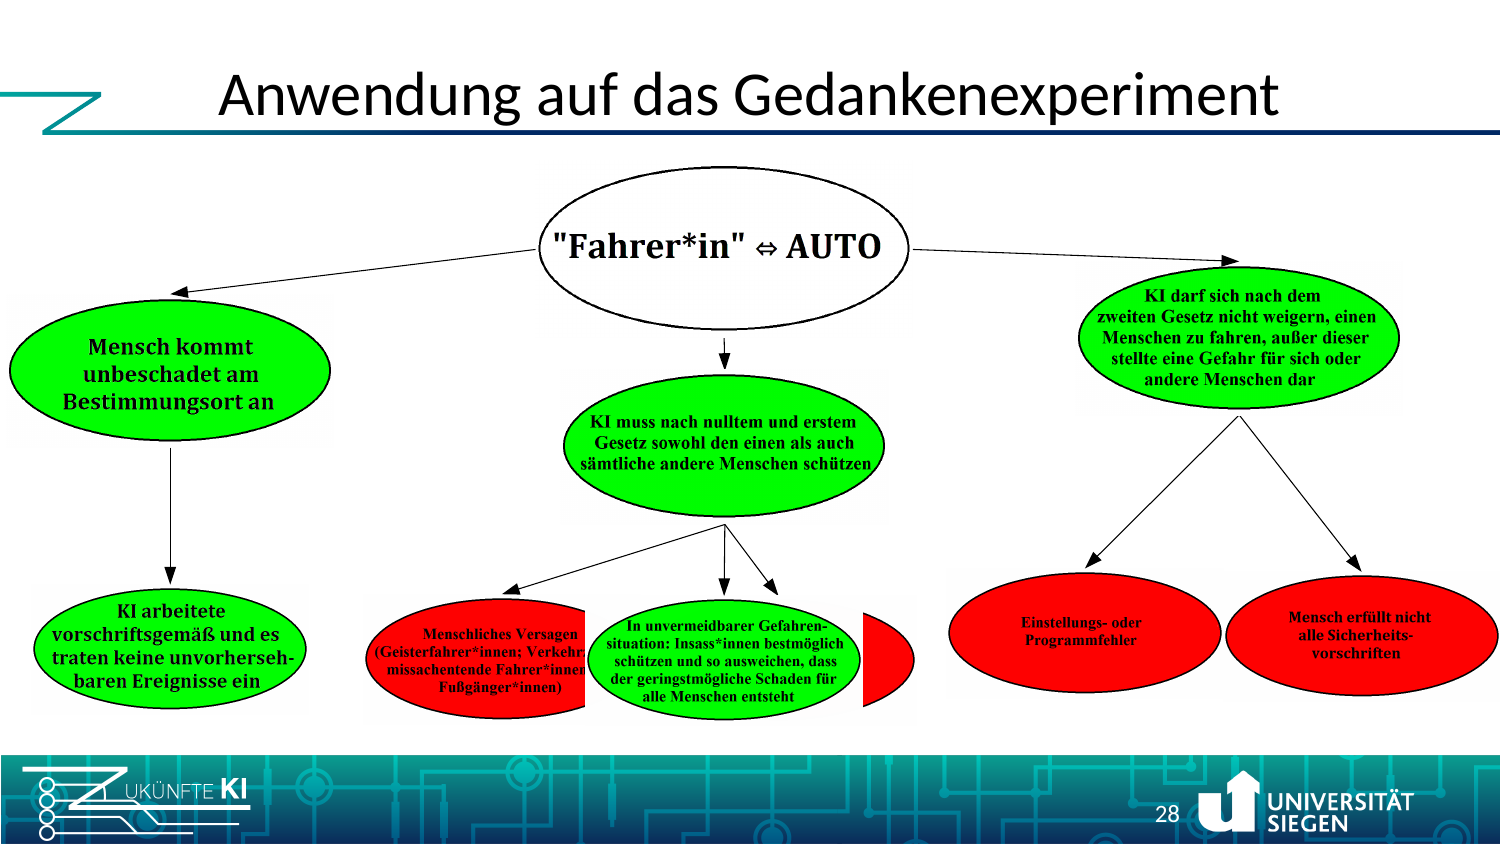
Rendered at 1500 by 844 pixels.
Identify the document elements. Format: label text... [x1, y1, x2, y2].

title Anwendung auf das Gedankenexperiment [75, 20, 1426, 161]
text_box [1139, 790, 1490, 836]
picture [363, 594, 917, 726]
picture [1075, 261, 1403, 416]
picture [560, 369, 889, 525]
picture [31, 584, 309, 715]
picture [946, 568, 1500, 702]
picture [535, 160, 913, 339]
picture [6, 294, 334, 448]
